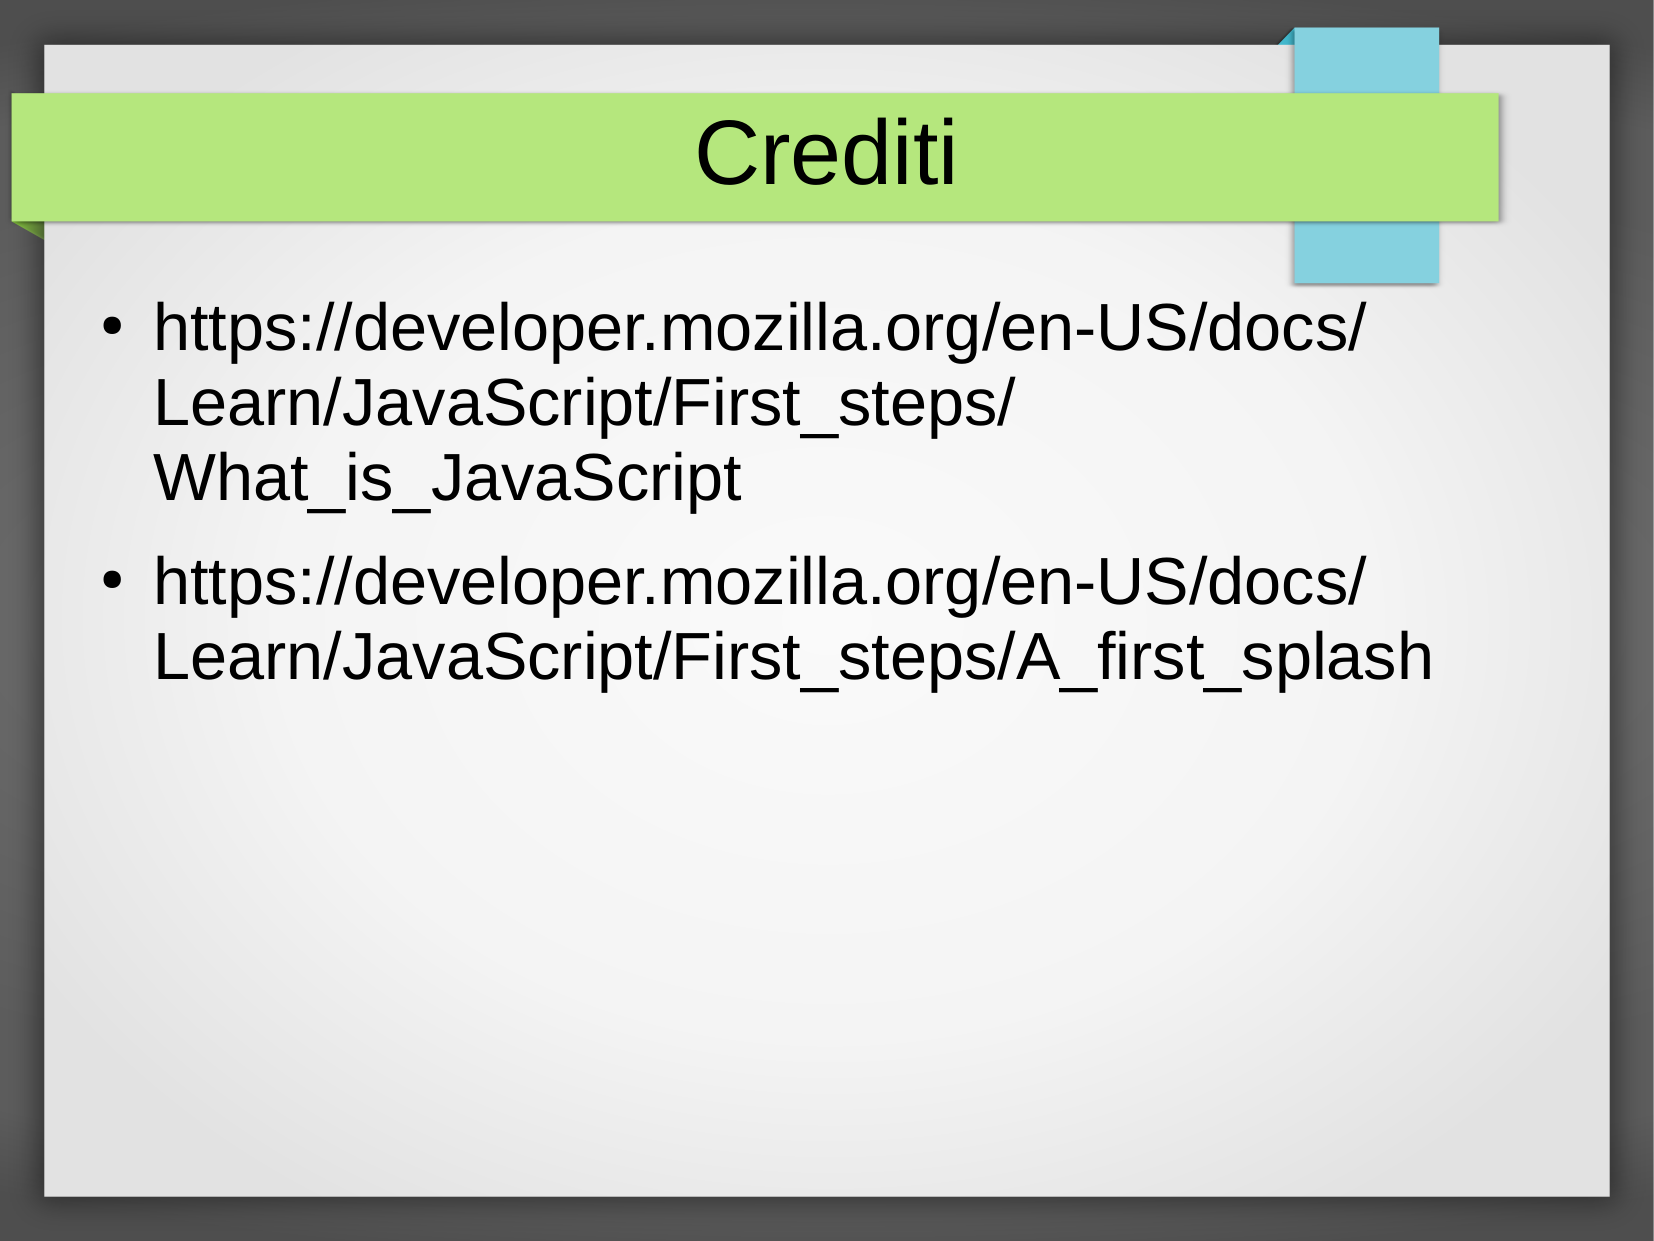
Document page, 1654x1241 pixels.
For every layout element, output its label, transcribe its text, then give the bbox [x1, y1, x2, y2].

picture [0, 0, 1654, 1241]
title Crediti [82, 49, 1571, 257]
list https://developer.mozilla.org/en-US/docs/Learn/JavaScript/First_steps/What_is_JavaScript https://developer.mozilla.org/en-US/docs/Learn/JavaScript/First_steps/A_first_splash [82, 290, 1571, 1010]
